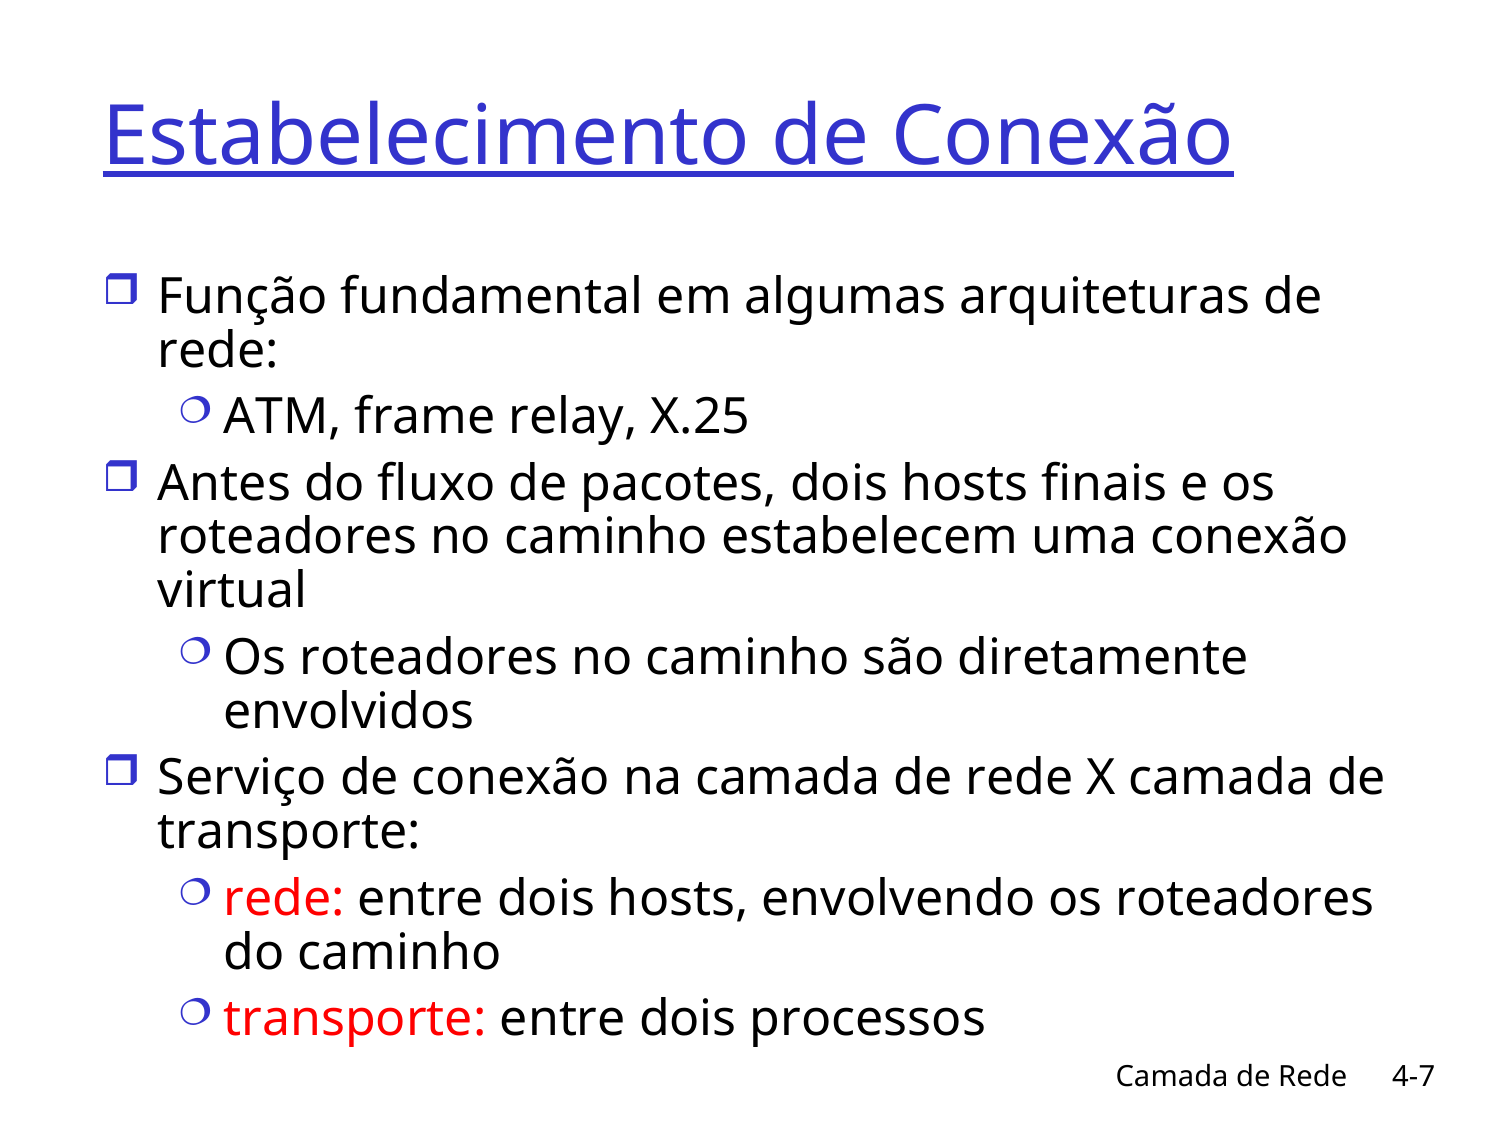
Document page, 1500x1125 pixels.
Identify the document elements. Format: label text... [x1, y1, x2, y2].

text_box Função fundamental em algumas arquiteturas de rede: ATM, frame relay, X.25 Antes do fluxo de pacotes, dois hosts finais e os roteadores no caminho estabelecem uma conexão virtual Os roteadores no caminho são diretamente envolvidos Serviço de conexão na camada de rede X camada de transporte: rede: entre dois hosts, envolvendo os roteadores do caminho transporte: entre dois processos [87, 262, 1436, 1078]
text_box Camada de Rede [887, 1078, 1339, 1125]
text_box 4-<número> [1339, 1050, 1451, 1125]
text_box Estabelecimento de Conexão [87, 37, 1363, 225]
